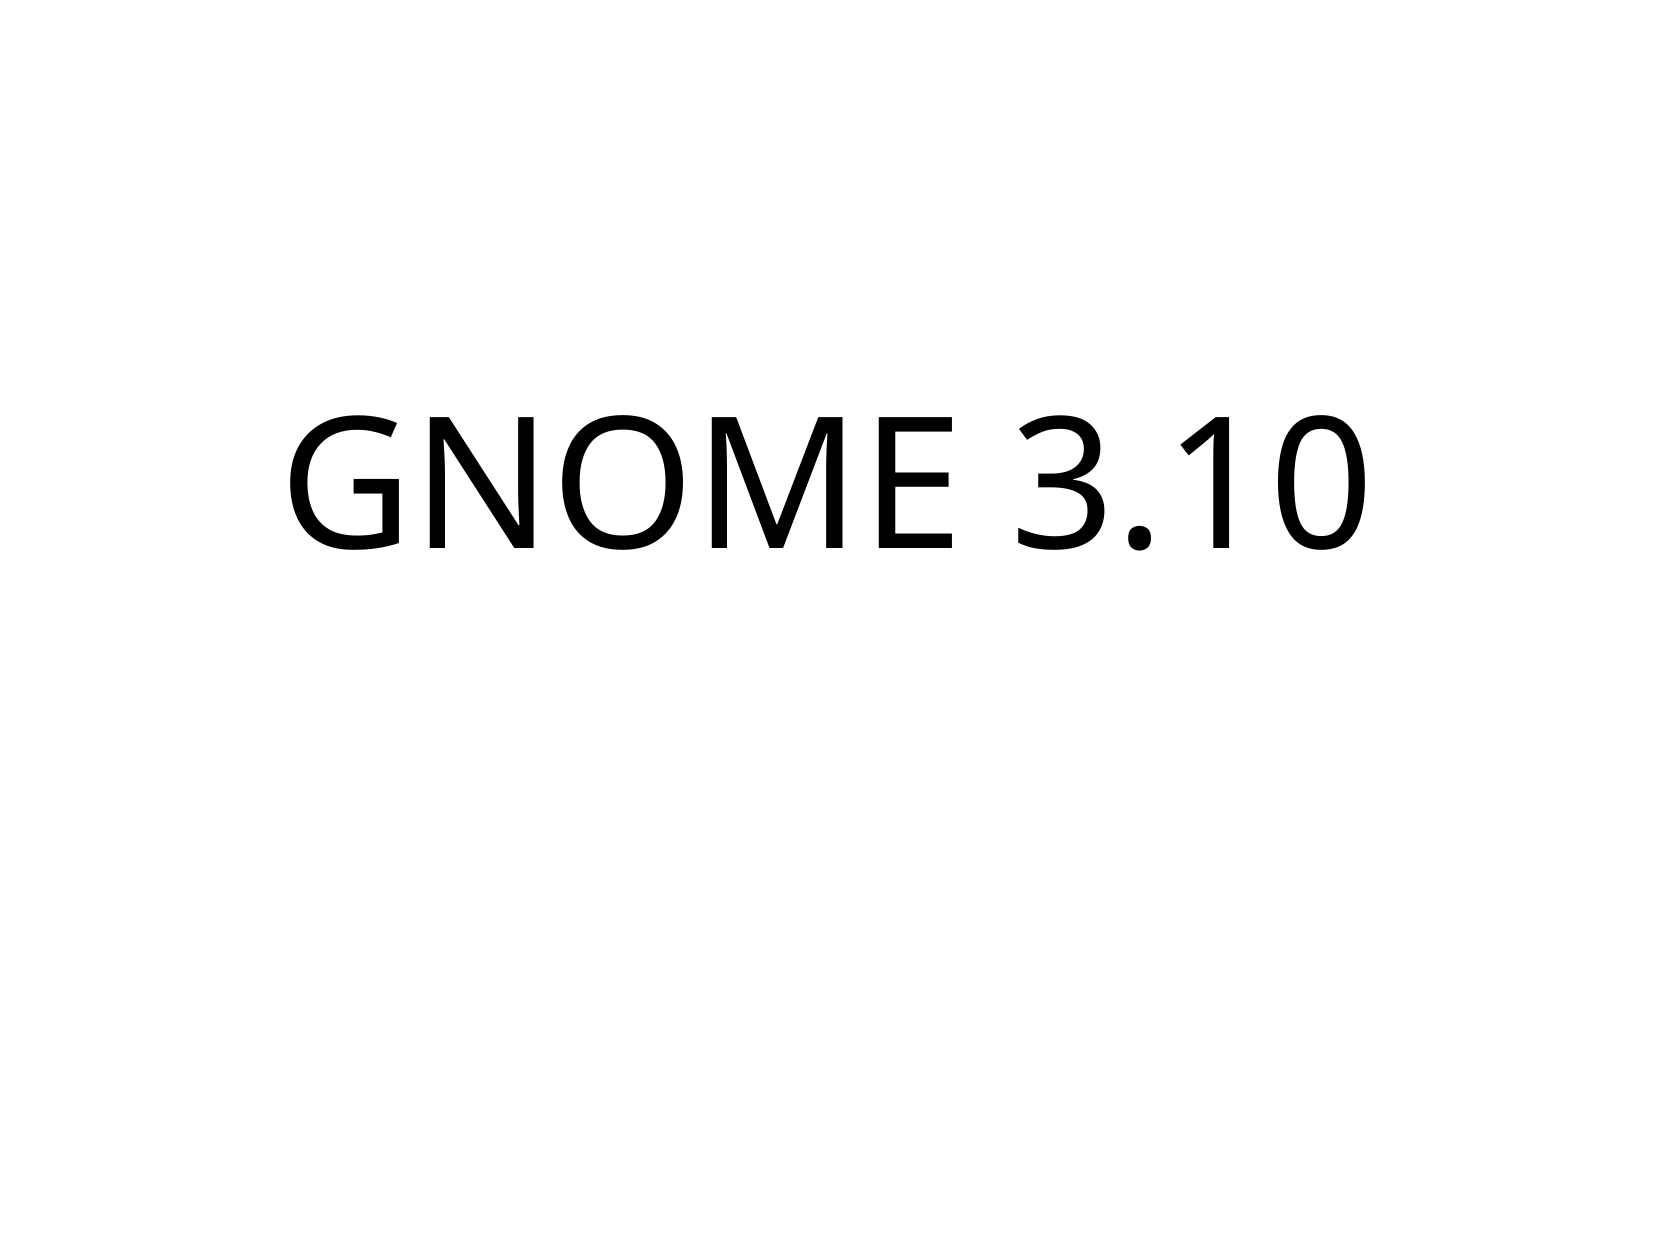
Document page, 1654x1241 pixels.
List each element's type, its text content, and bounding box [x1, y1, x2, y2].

title GNOME 3.10 [82, 354, 1571, 601]
